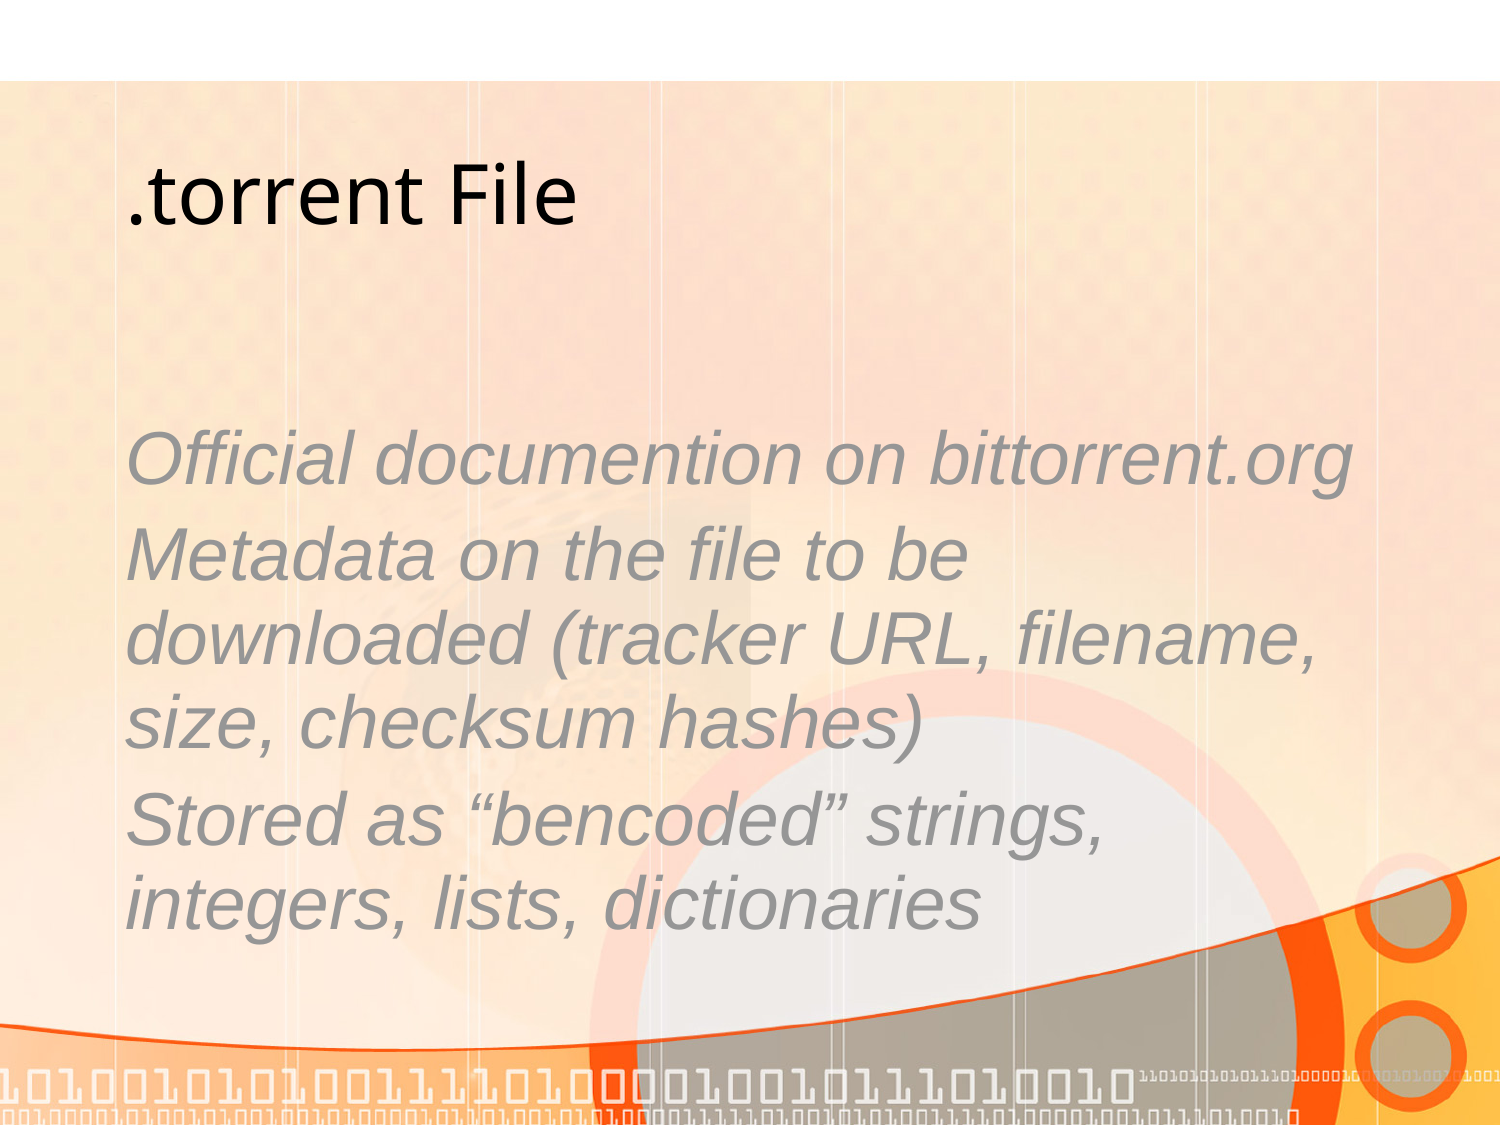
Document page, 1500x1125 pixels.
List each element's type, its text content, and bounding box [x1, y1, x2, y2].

subtitle Official documention on bittorrent.org Metadata on the file to be downloaded (tracker URL, filename, size, checksum hashes) Stored as “bencoded” strings, integers, lists, dictionaries [125, 363, 1388, 999]
picture [0, 0, 1500, 1125]
title .torrent File [125, 84, 1388, 300]
